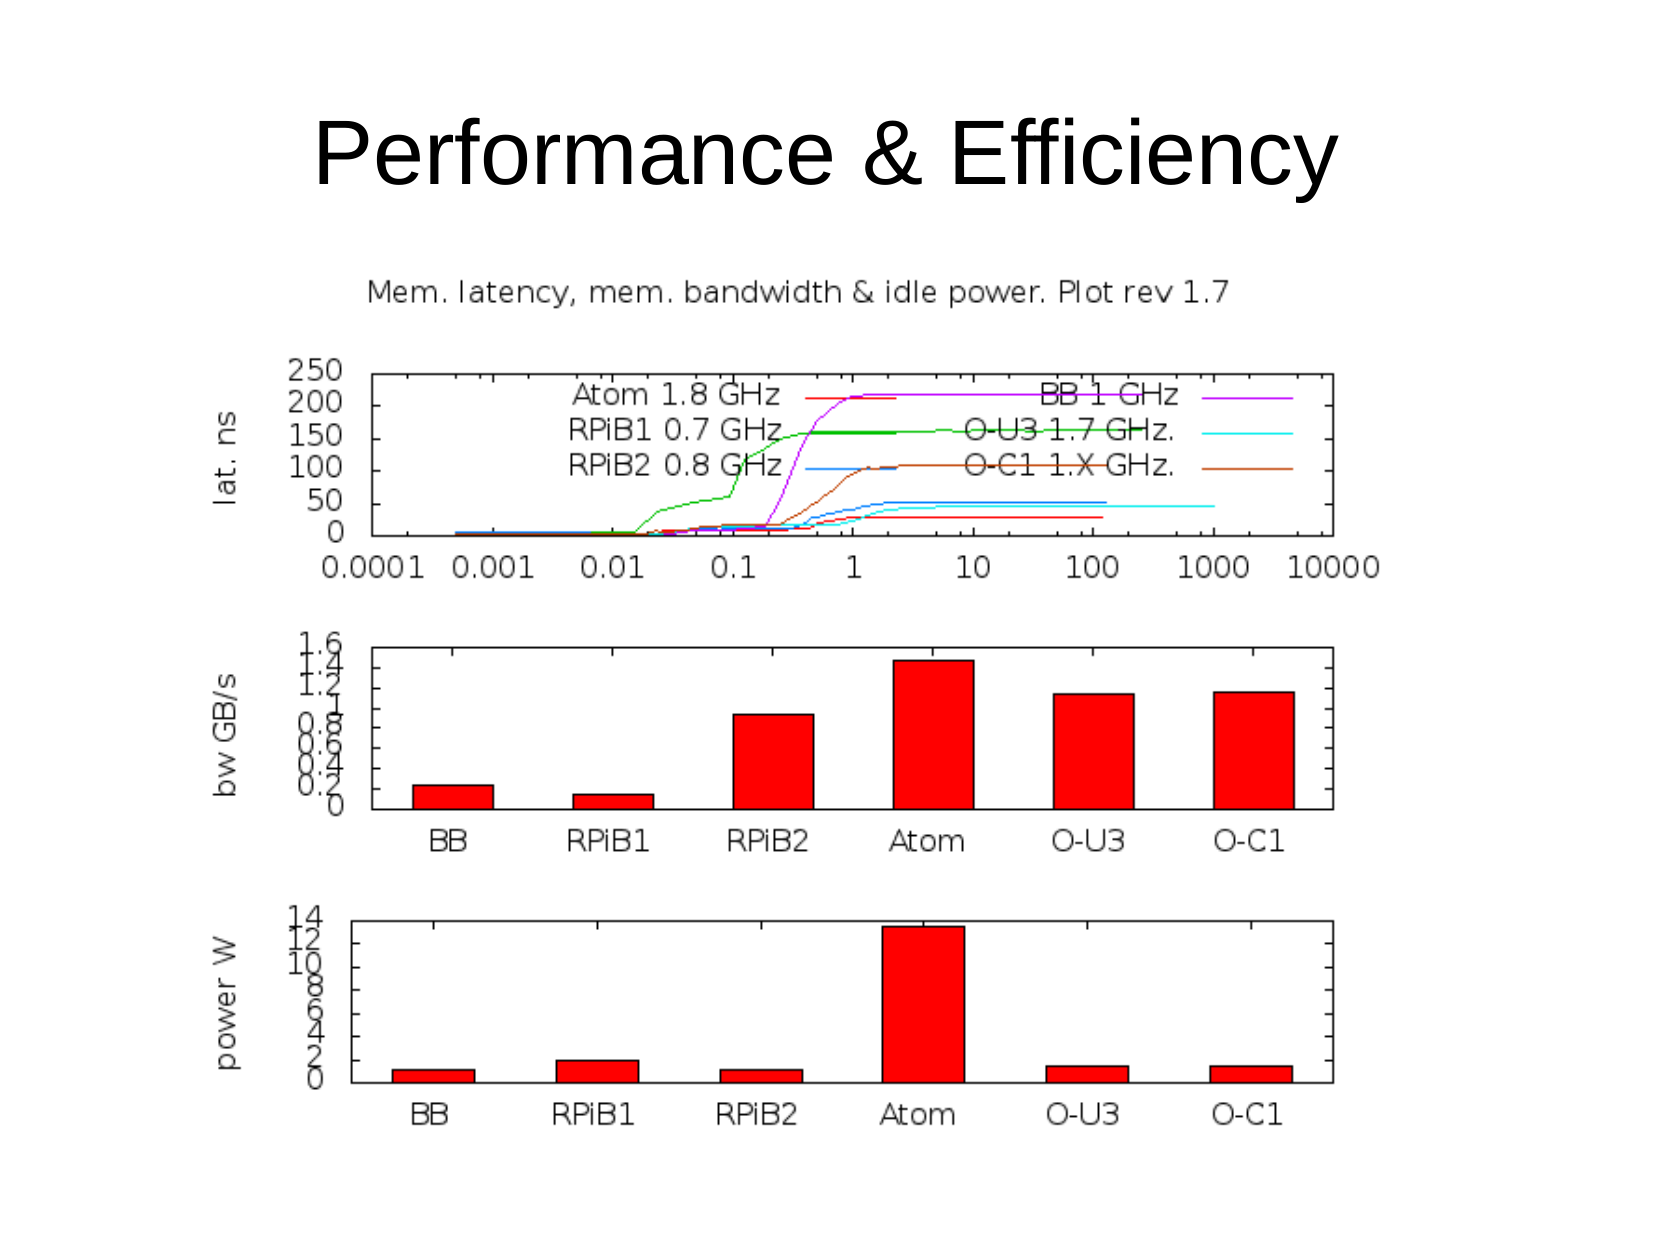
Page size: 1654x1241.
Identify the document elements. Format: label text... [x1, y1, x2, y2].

picture [204, 262, 1396, 1156]
title Performance & Efficiency [82, 49, 1571, 257]
